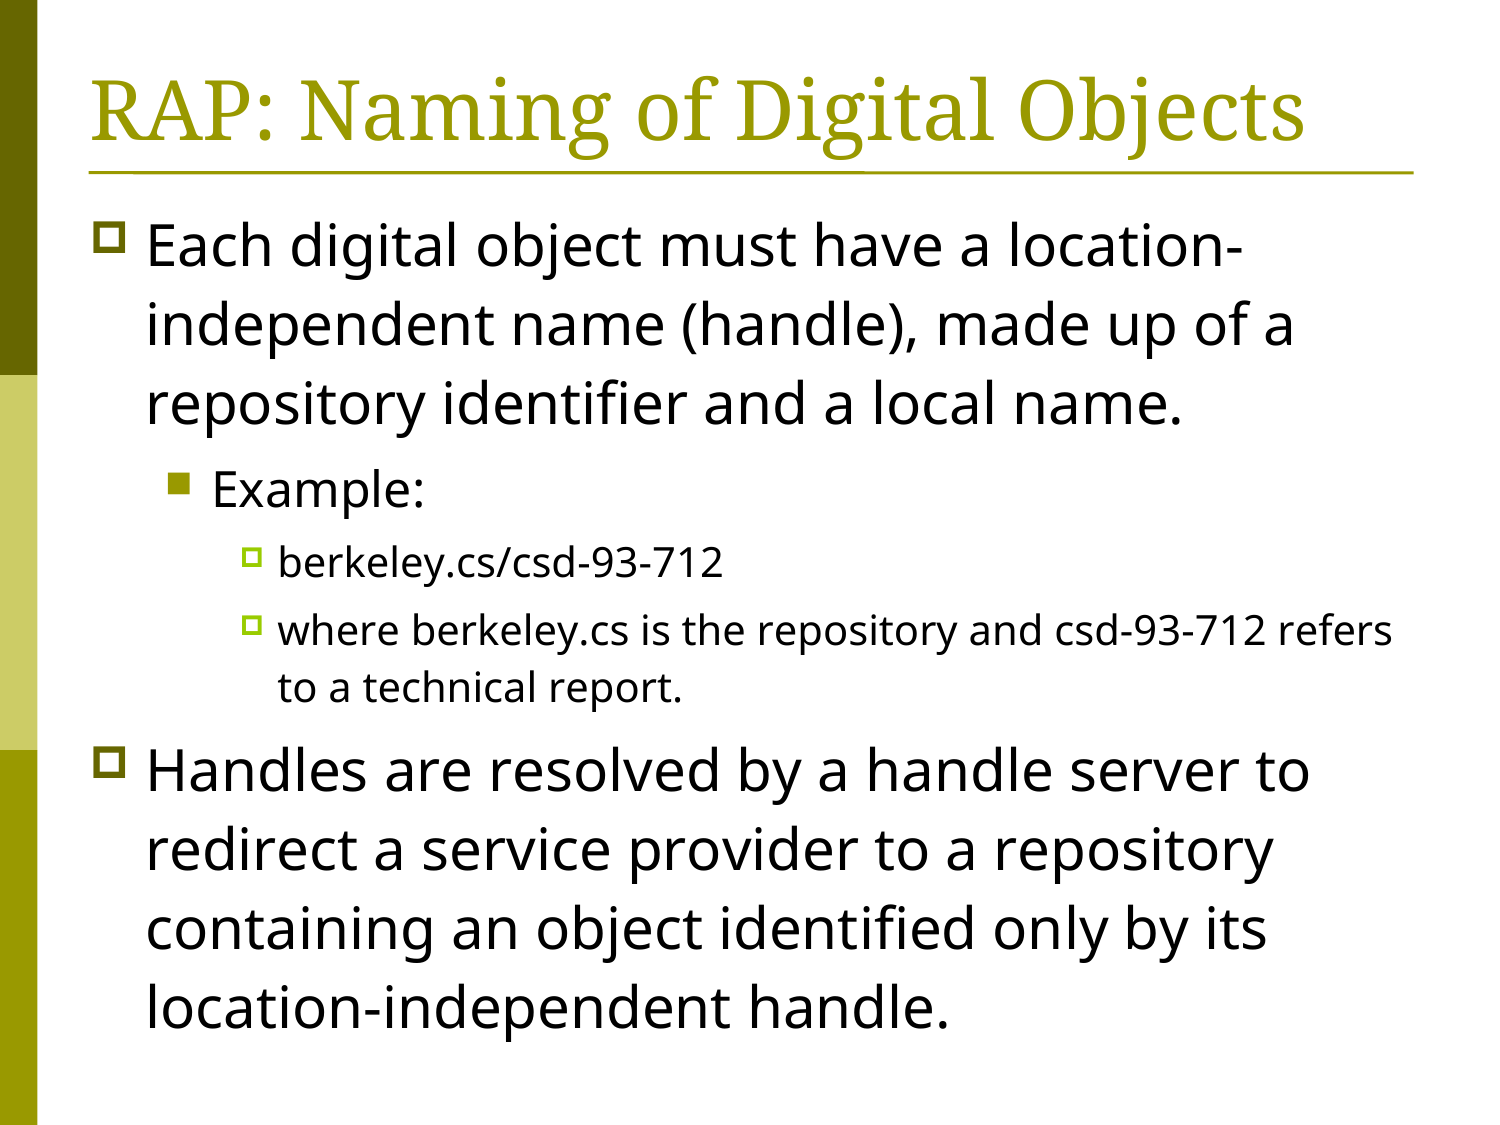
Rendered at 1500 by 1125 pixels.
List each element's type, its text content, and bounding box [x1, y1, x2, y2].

list Each digital object must have a location-independent name (handle), made up of a repository identifier and a local name. Example: berkeley.cs/csd-93-712 where berkeley.cs is the repository and csd-93-712 refers to a technical report. Handles are resolved by a handle server to redirect a service provider to a repository containing an object identified only by its location-independent handle. [75, 196, 1426, 1006]
title RAP: Naming of Digital Objects [75, 45, 1426, 173]
